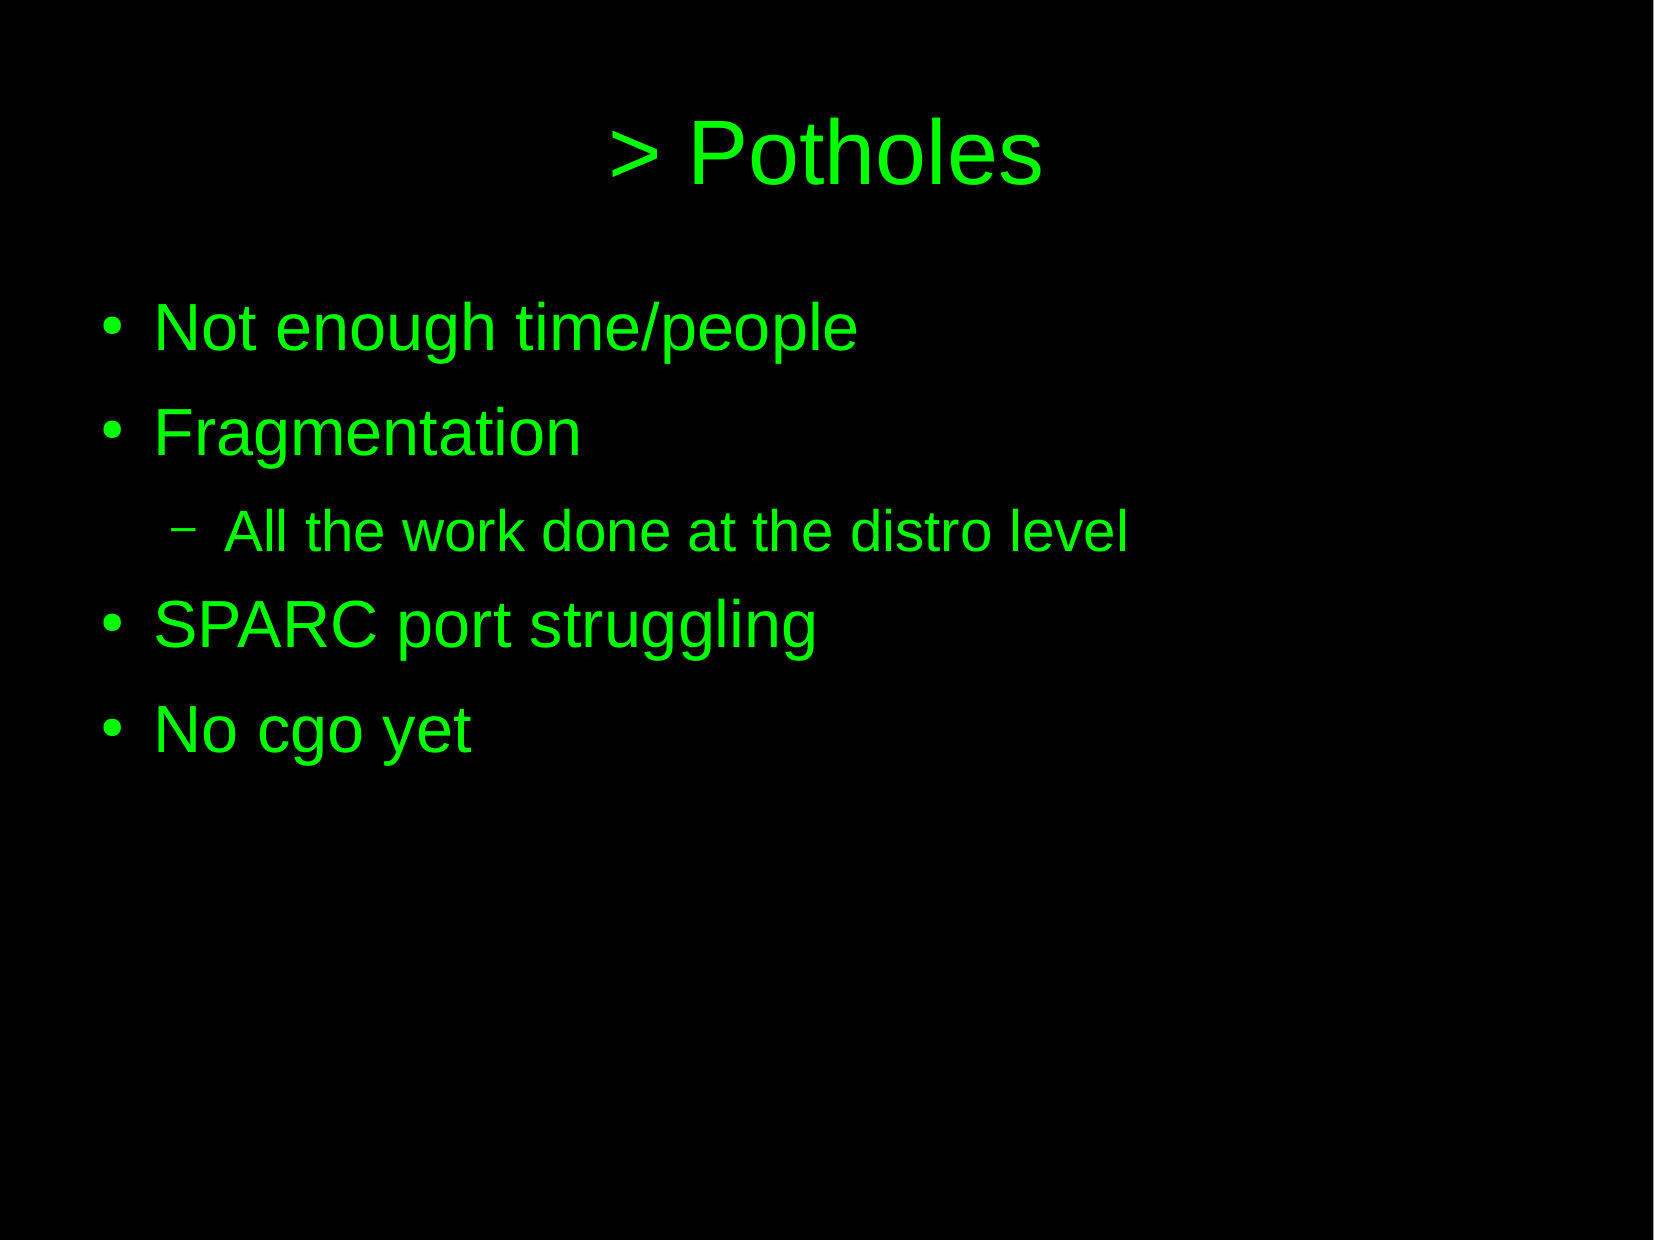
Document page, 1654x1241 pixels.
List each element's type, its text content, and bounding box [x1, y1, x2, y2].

list Not enough time/people Fragmentation All the work done at the distro level SPARC port struggling No cgo yet [82, 290, 1571, 1010]
title > Potholes [82, 49, 1571, 257]
